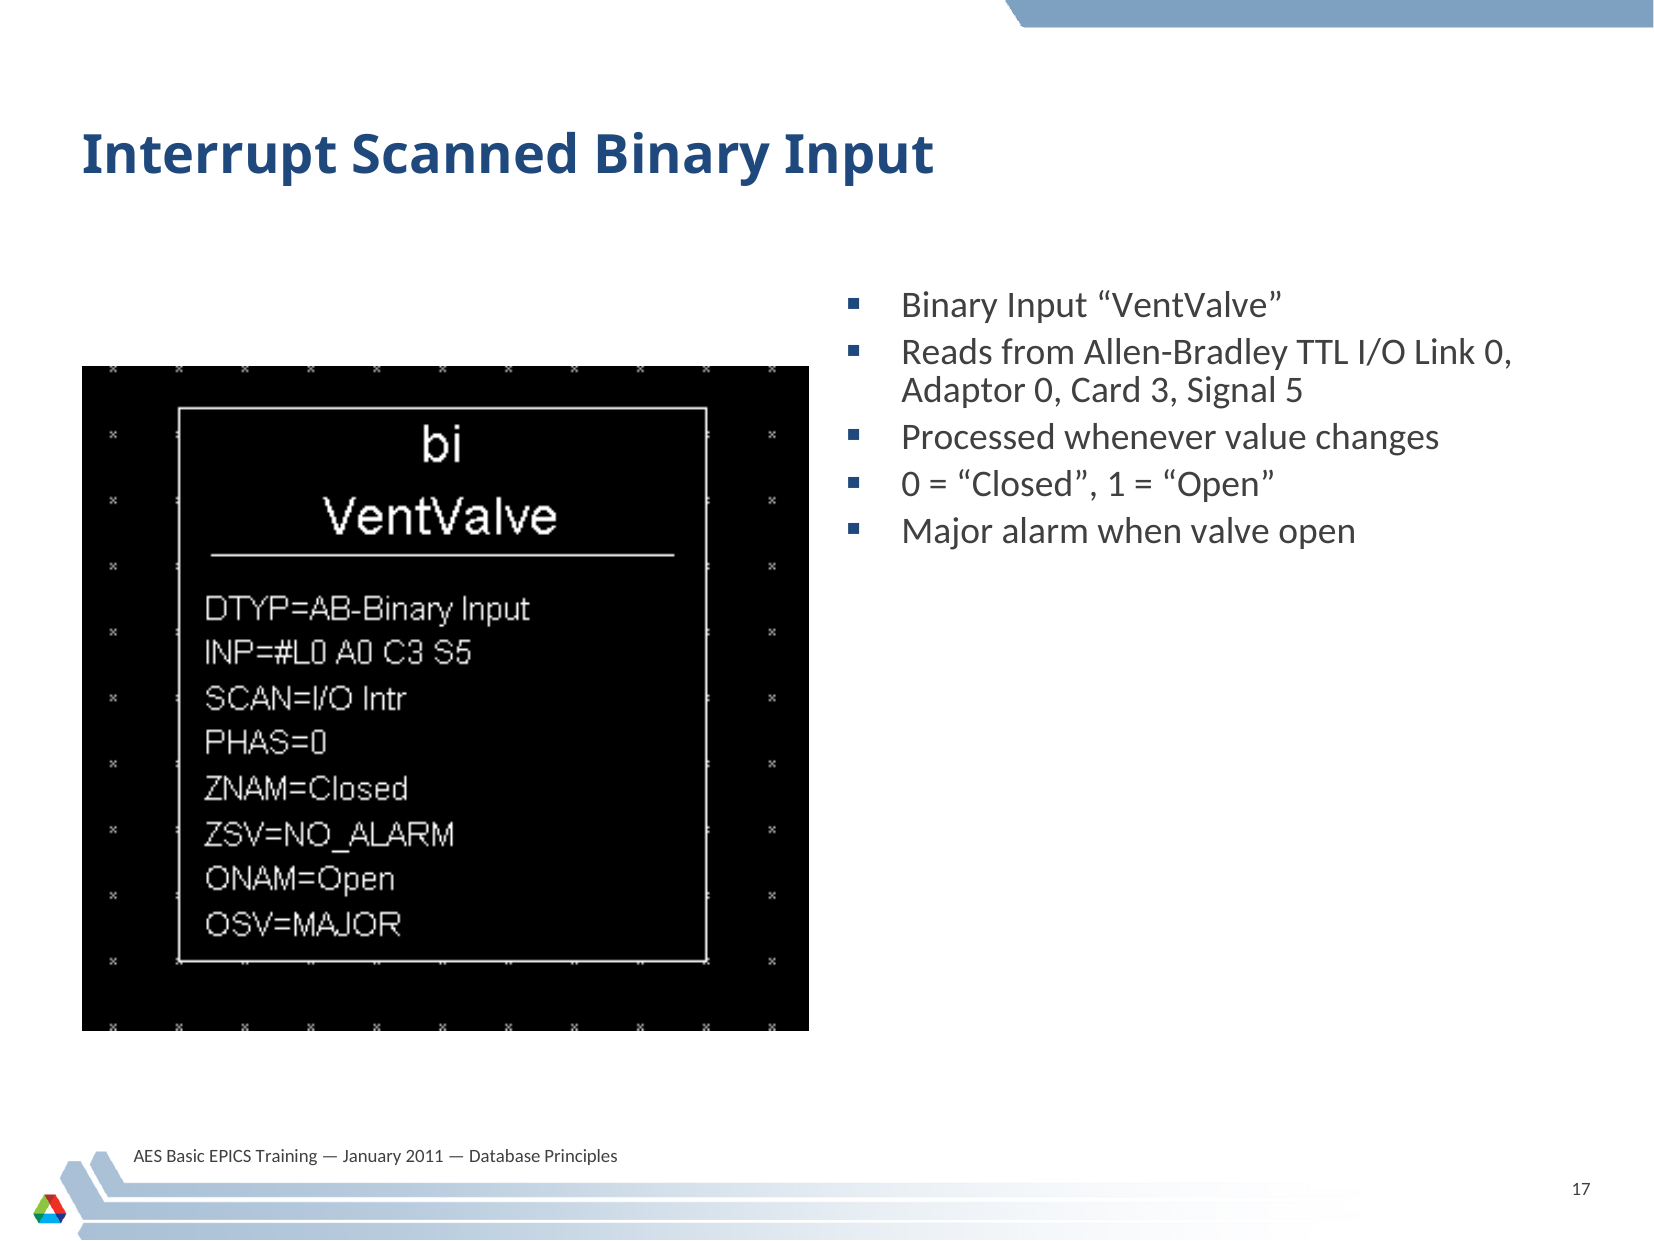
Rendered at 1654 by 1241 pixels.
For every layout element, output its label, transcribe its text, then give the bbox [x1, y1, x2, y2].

title Interrupt Scanned Binary Input [82, 49, 1571, 257]
list Binary Input “VentValve” Reads from Allen-Bradley TTL I/O Link 0, Adaptor 0, Card 3, Signal 5 Processed whenever value changes 0 = “Closed”, 1 = “Open” Major alarm when valve open [845, 289, 1572, 1108]
picture [82, 366, 809, 1031]
picture [0, 1143, 1654, 1240]
picture [0, 0, 1654, 29]
